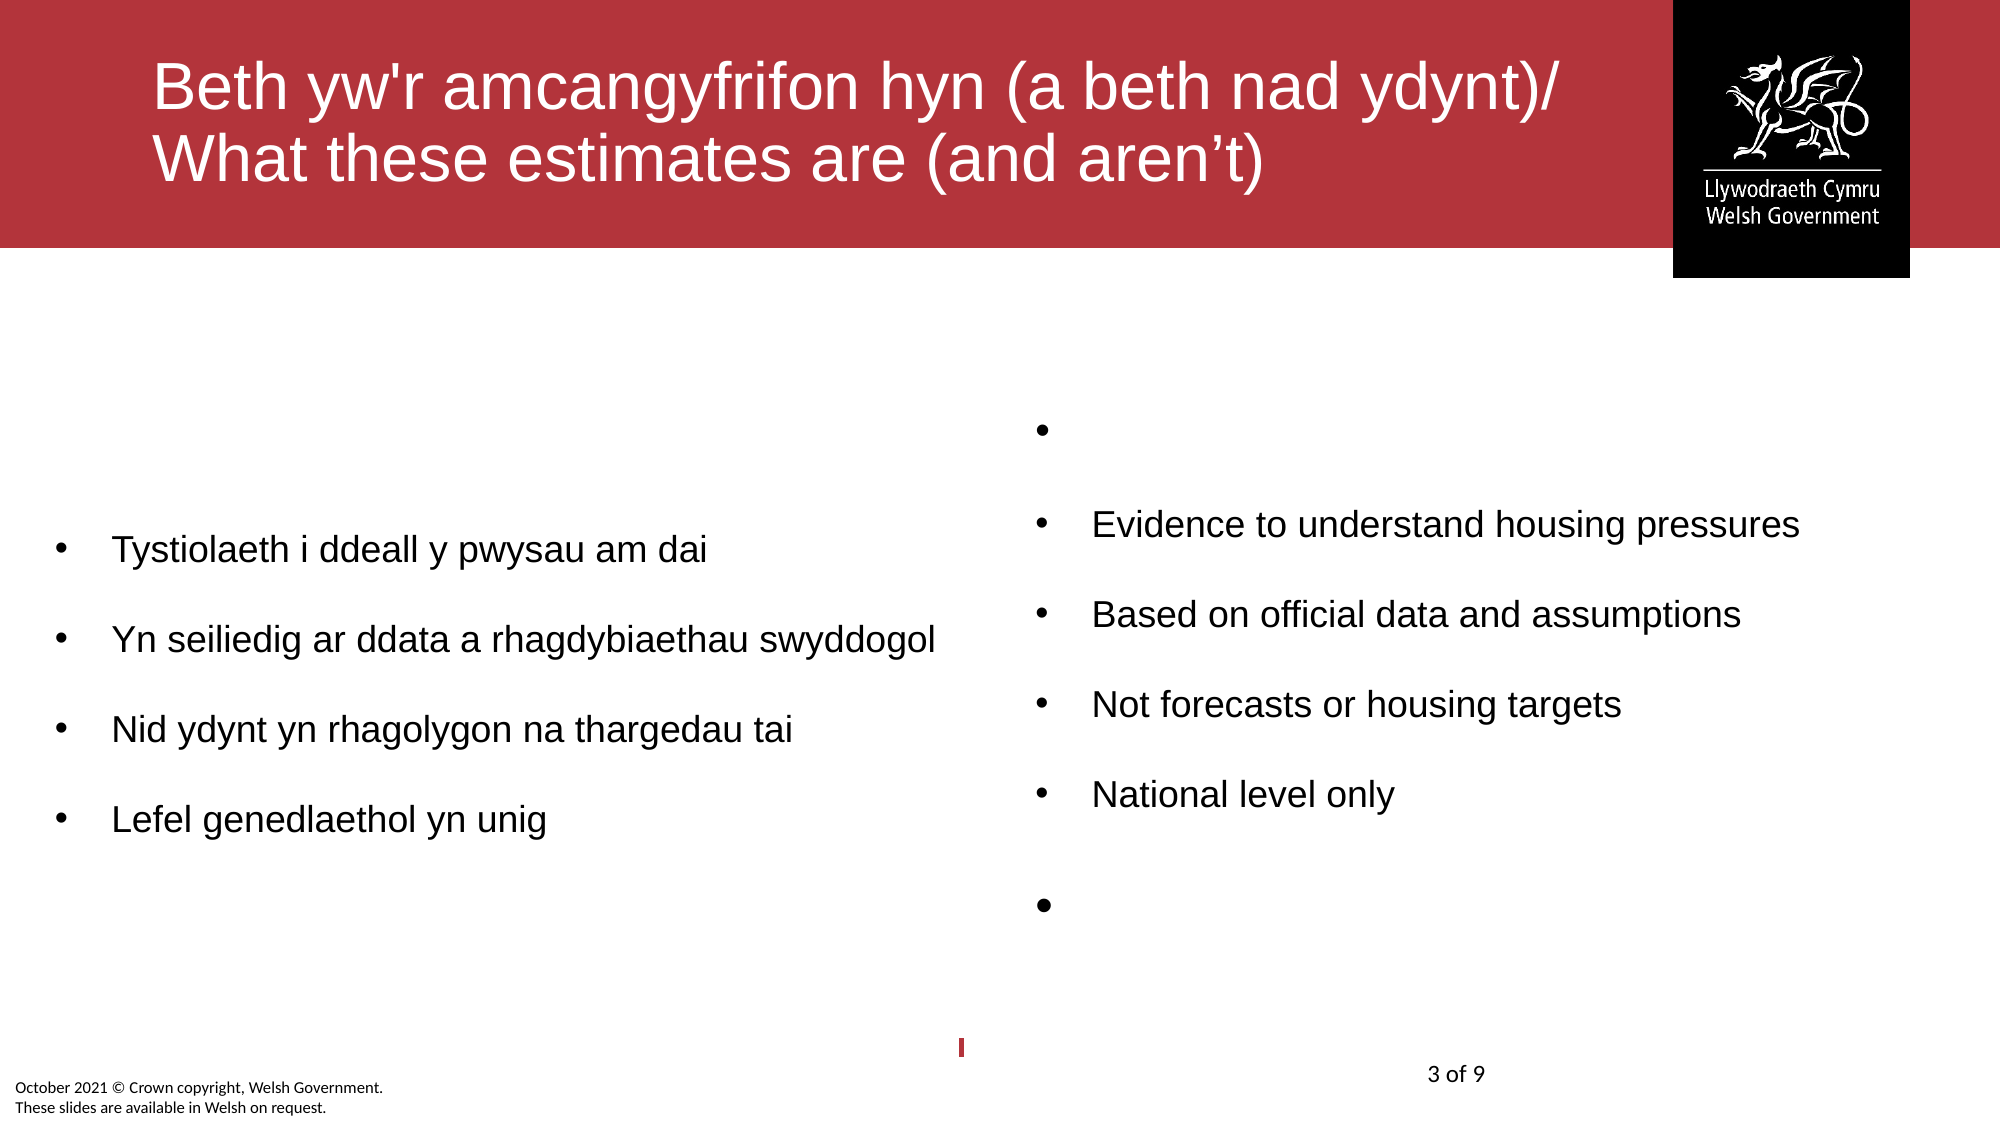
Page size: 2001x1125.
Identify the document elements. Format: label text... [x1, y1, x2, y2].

text_box October 2021 © Crown copyright, Welsh Government. These slides are available in Welsh on request. [0, 1069, 451, 1125]
text_box Evidence to understand housing pressures Based on official data and assumptions Not forecasts or housing targets National level only [1020, 398, 1959, 994]
text_box 3 of 9 [1412, 1042, 1863, 1103]
text_box Tystiolaeth i ddeall y pwysau am dai Yn seiliedig ar ddata a rhagdybiaethau swyddogol Nid ydynt yn rhagolygon na thargedau tai Lefel genedlaethol yn unig [40, 282, 978, 1038]
title Beth yw'r amcangyfrifon hyn (a beth nad ydynt)/ What these estimates are (and aren’t) [137, 15, 1863, 233]
